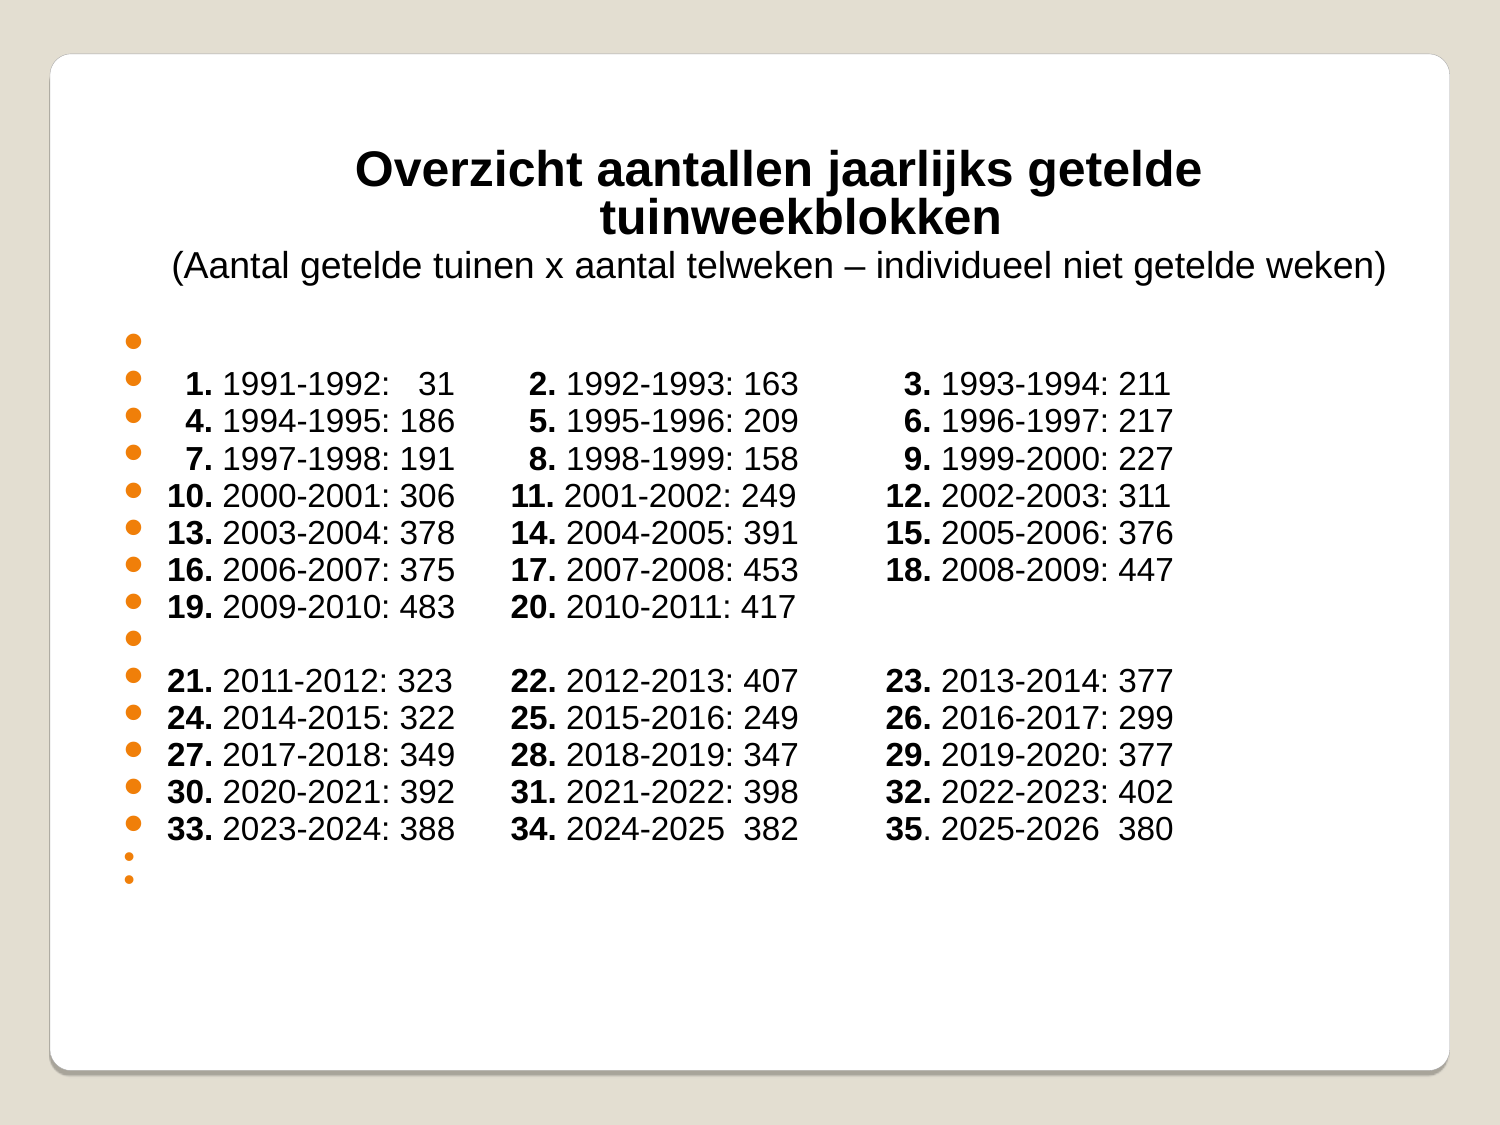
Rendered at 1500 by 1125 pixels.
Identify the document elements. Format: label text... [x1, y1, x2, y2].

list Overzicht aantallen jaarlijks getelde tuinweekblokken (Aantal getelde tuinen x aantal telweken – individueel niet getelde weken) 1. 1991-1992: 31 2. 1992-1993: 163 3. 1993-1994: 211 4. 1994-1995: 186 5. 1995-1996: 209 6. 1996-1997: 217 7. 1997-1998: 191 8. 1998-1999: 158 9. 1999-2000: 227 10. 2000-2001: 306 11. 2001-2002: 249 12. 2002-2003: 311 13. 2003-2004: 378 14. 2004-2005: 391 15. 2005-2006: 376 16. 2006-2007: 375 17. 2007-2008: 453 18. 2008-2009: 447 19. 2009-2010: 483 20. 2010-2011: 417 21. 2011-2012: 323 22. 2012-2013: 407 23. 2013-2014: 377 24. 2014-2015: 322 25. 2015-2016: 249 26. 2016-2017: 299 27. 2017-2018: 349 28. 2018-2019: 347 29. 2019-2020: 377 30. 2020-2021: 392 31. 2021-2022: 398 32. 2022-2023: 402 33. 2023-2024: 388 34. 2024-2025 382 35. 2025-2026 380 [93, 78, 1407, 905]
